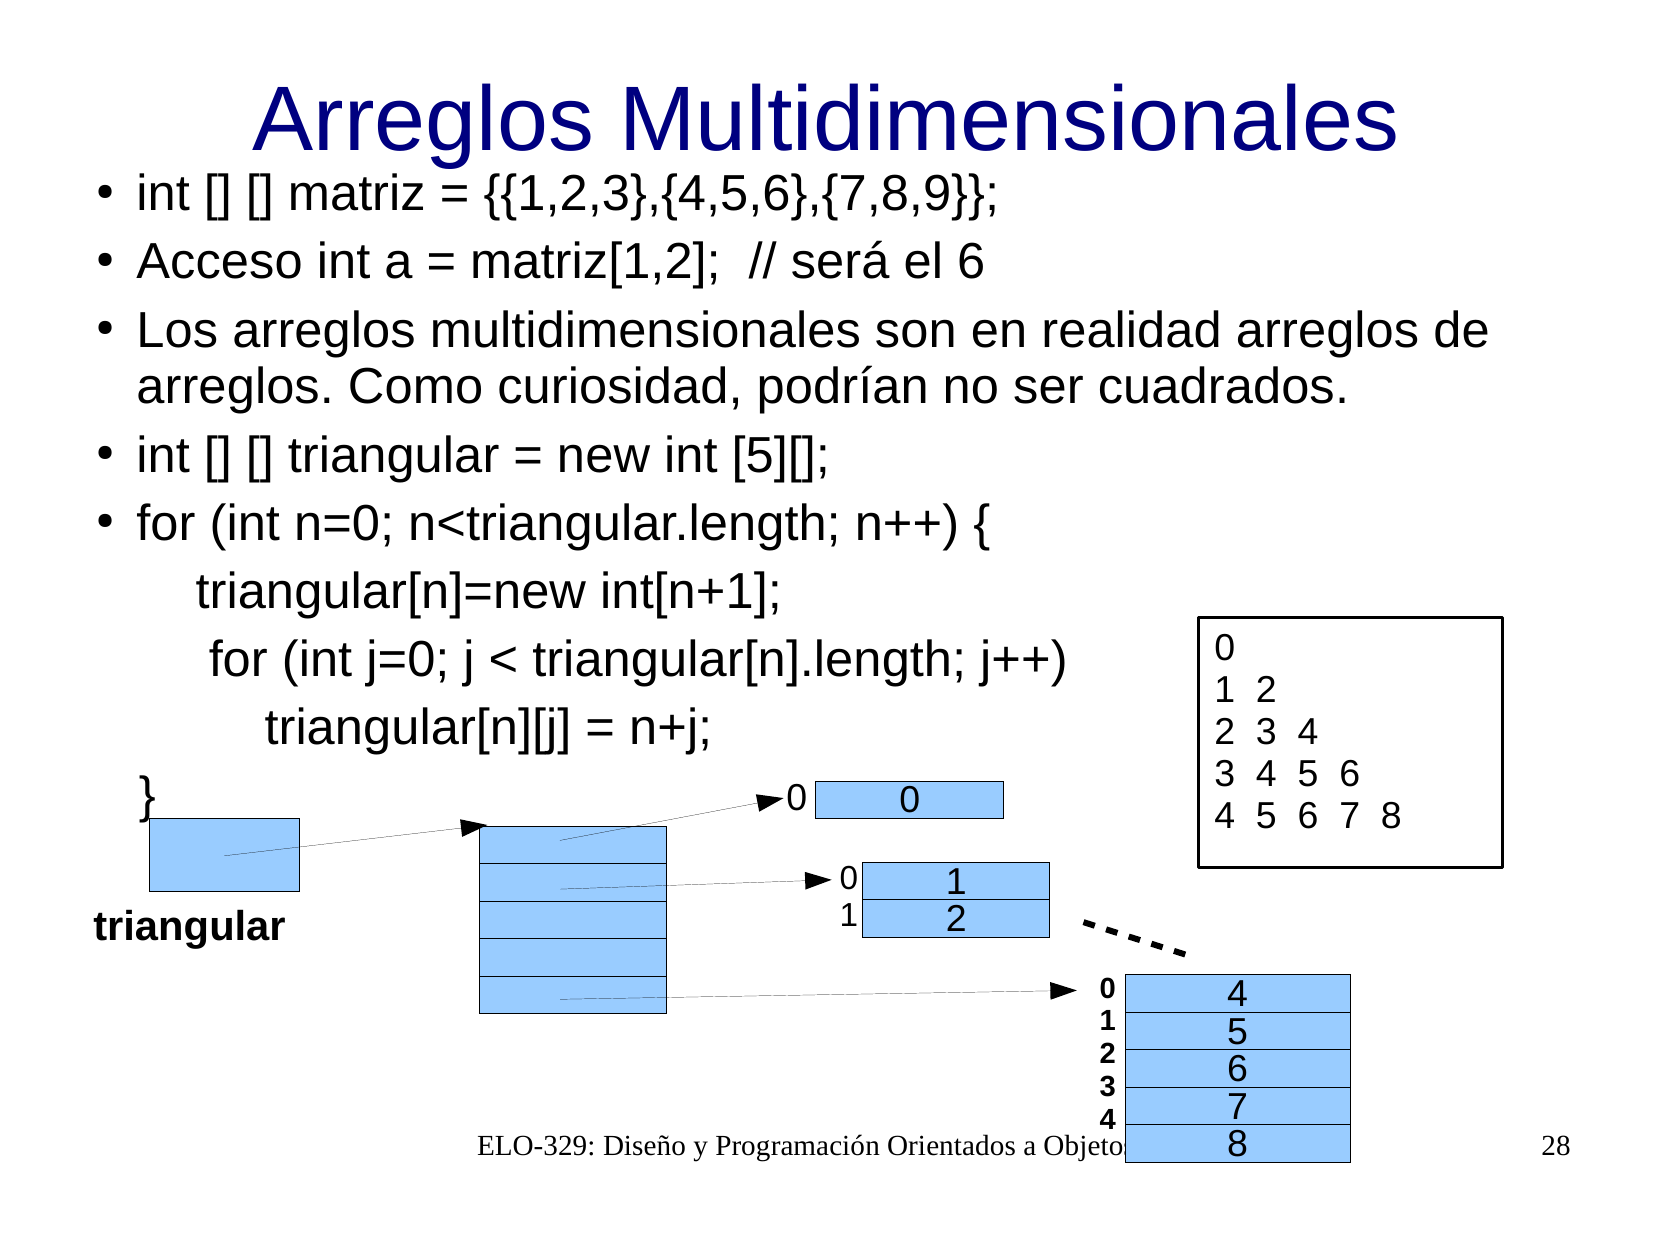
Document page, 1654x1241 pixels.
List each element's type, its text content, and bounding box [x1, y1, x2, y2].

title Arreglos Multidimensionales [82, 56, 1571, 164]
text_box [479, 826, 667, 1014]
list int [] [] matriz = {{1,2,3},{4,5,6},{7,8,9}}; Acceso int a = matriz[1,2]; // será el 6 Los arreglos multidimensionales son en realidad arreglos de arreglos. Como curiosidad, podrían no ser cuadrados. int [] [] triangular = new int [5][]; for (int n=0; n<triangular.length; n++) { triangular[n]=new int[n+1]; for (int j=0; j < triangular[n].length; j++) triangular[n][j] = n+j; } [82, 164, 1571, 827]
text_box 0 1 2 3 4 [1084, 964, 1143, 1168]
text_box 8 [1143, 1124, 1351, 1163]
text_box 0 [830, 781, 1004, 819]
text_box 0 [771, 769, 830, 831]
text_box 1 [883, 862, 1050, 899]
text_box 0 1 2 2 3 4 3 4 5 6 4 5 6 7 8 [1198, 617, 1503, 868]
text_box 4 [1143, 974, 1351, 1012]
text_box 5 [1143, 1012, 1351, 1050]
text_box 6 [1143, 1050, 1351, 1087]
text_box 7 [1143, 1087, 1351, 1124]
text_box 0 1 [824, 851, 883, 950]
text_box [149, 818, 300, 892]
text_box triangular [78, 895, 338, 964]
text_box 2 [883, 899, 1050, 938]
